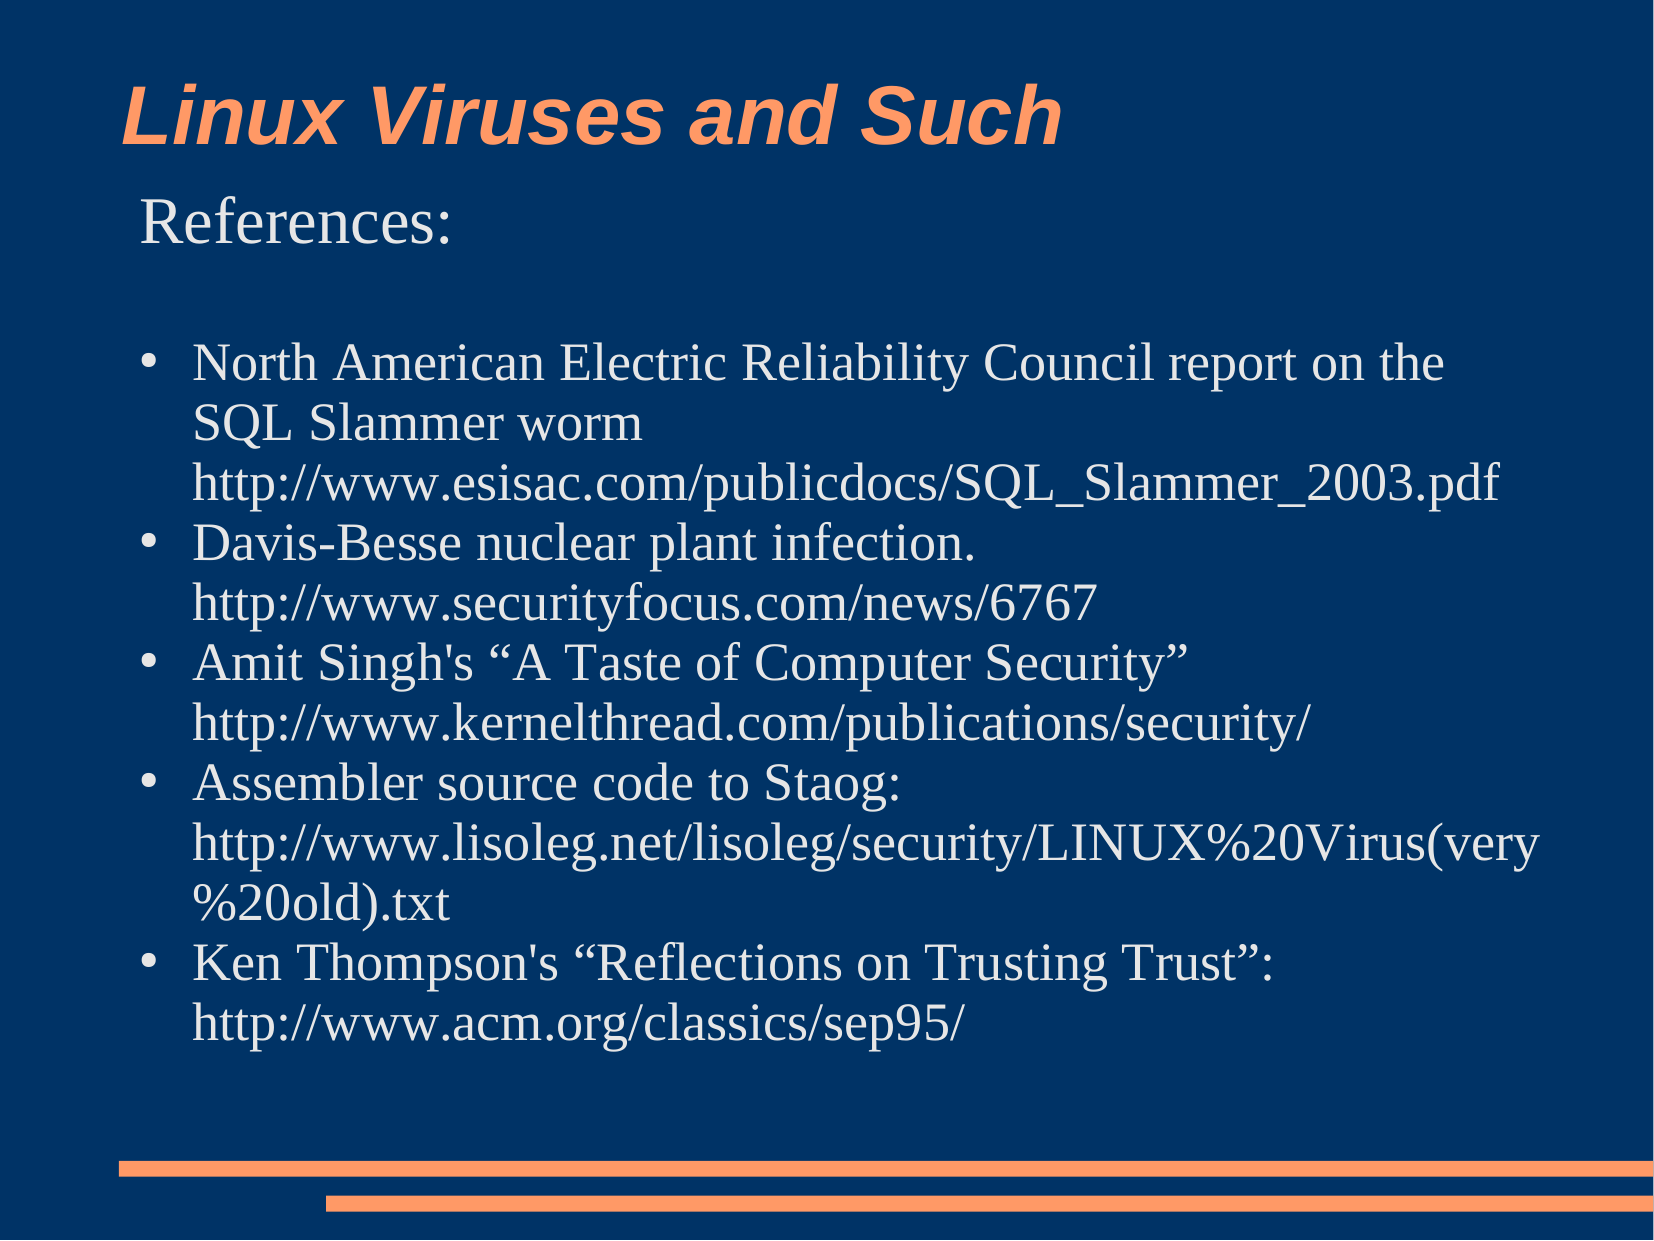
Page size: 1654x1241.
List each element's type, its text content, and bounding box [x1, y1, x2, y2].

list References: North American Electric Reliability Council report on the SQL Slammer worm http://www.esisac.com/publicdocs/SQL_Slammer_2003.pdf Davis-Besse nuclear plant infection. http://www.securityfocus.com/news/6767 Amit Singh's “A Taste of Computer Security” http://www.kernelthread.com/publications/security/ Assembler source code to Staog: http://www.lisoleg.net/lisoleg/security/LINUX%20Virus(very%20old).txt Ken Thompson's “Reflections on Trusting Trust”: http://www.acm.org/classics/sep95/ [121, 184, 1561, 1191]
title Linux Viruses and Such [121, 46, 1534, 184]
